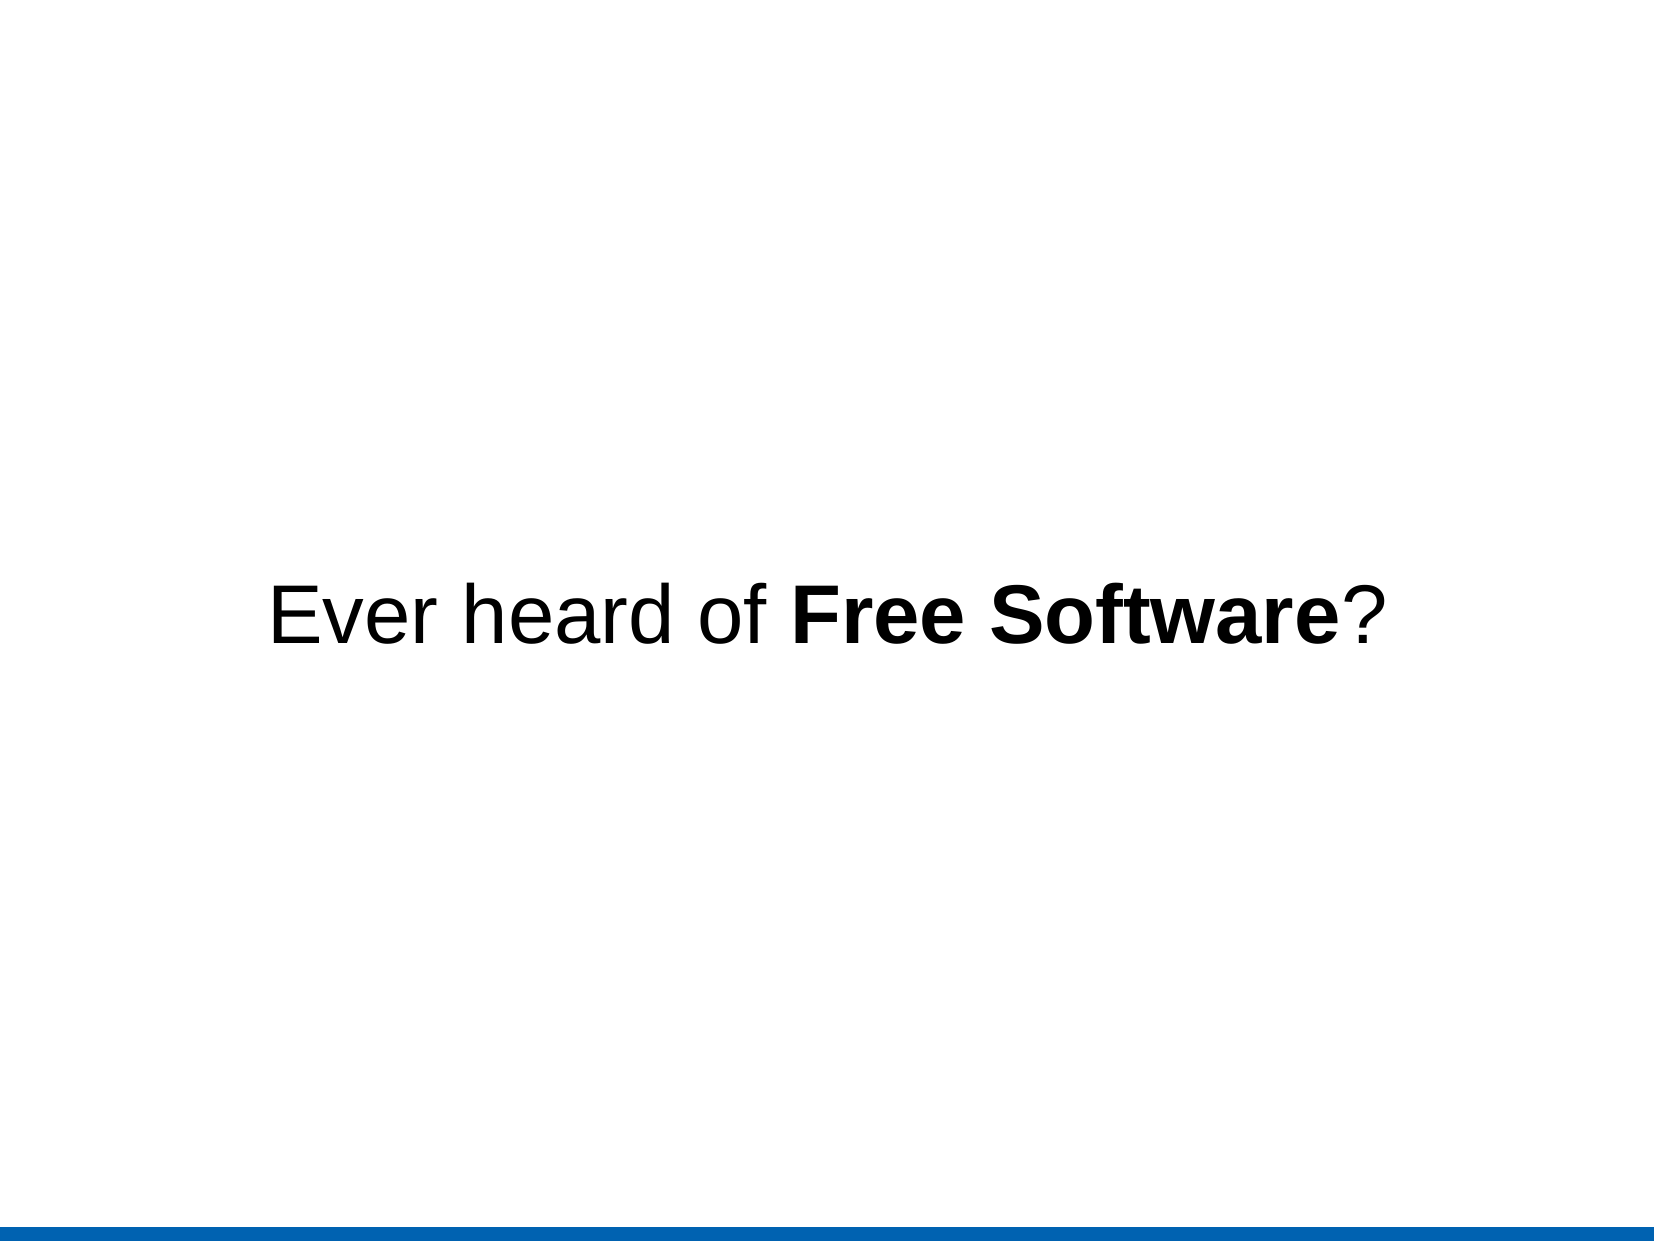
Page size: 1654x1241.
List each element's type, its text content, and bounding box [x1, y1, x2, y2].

subtitle Ever heard of Free Software? [121, 110, 1534, 1119]
